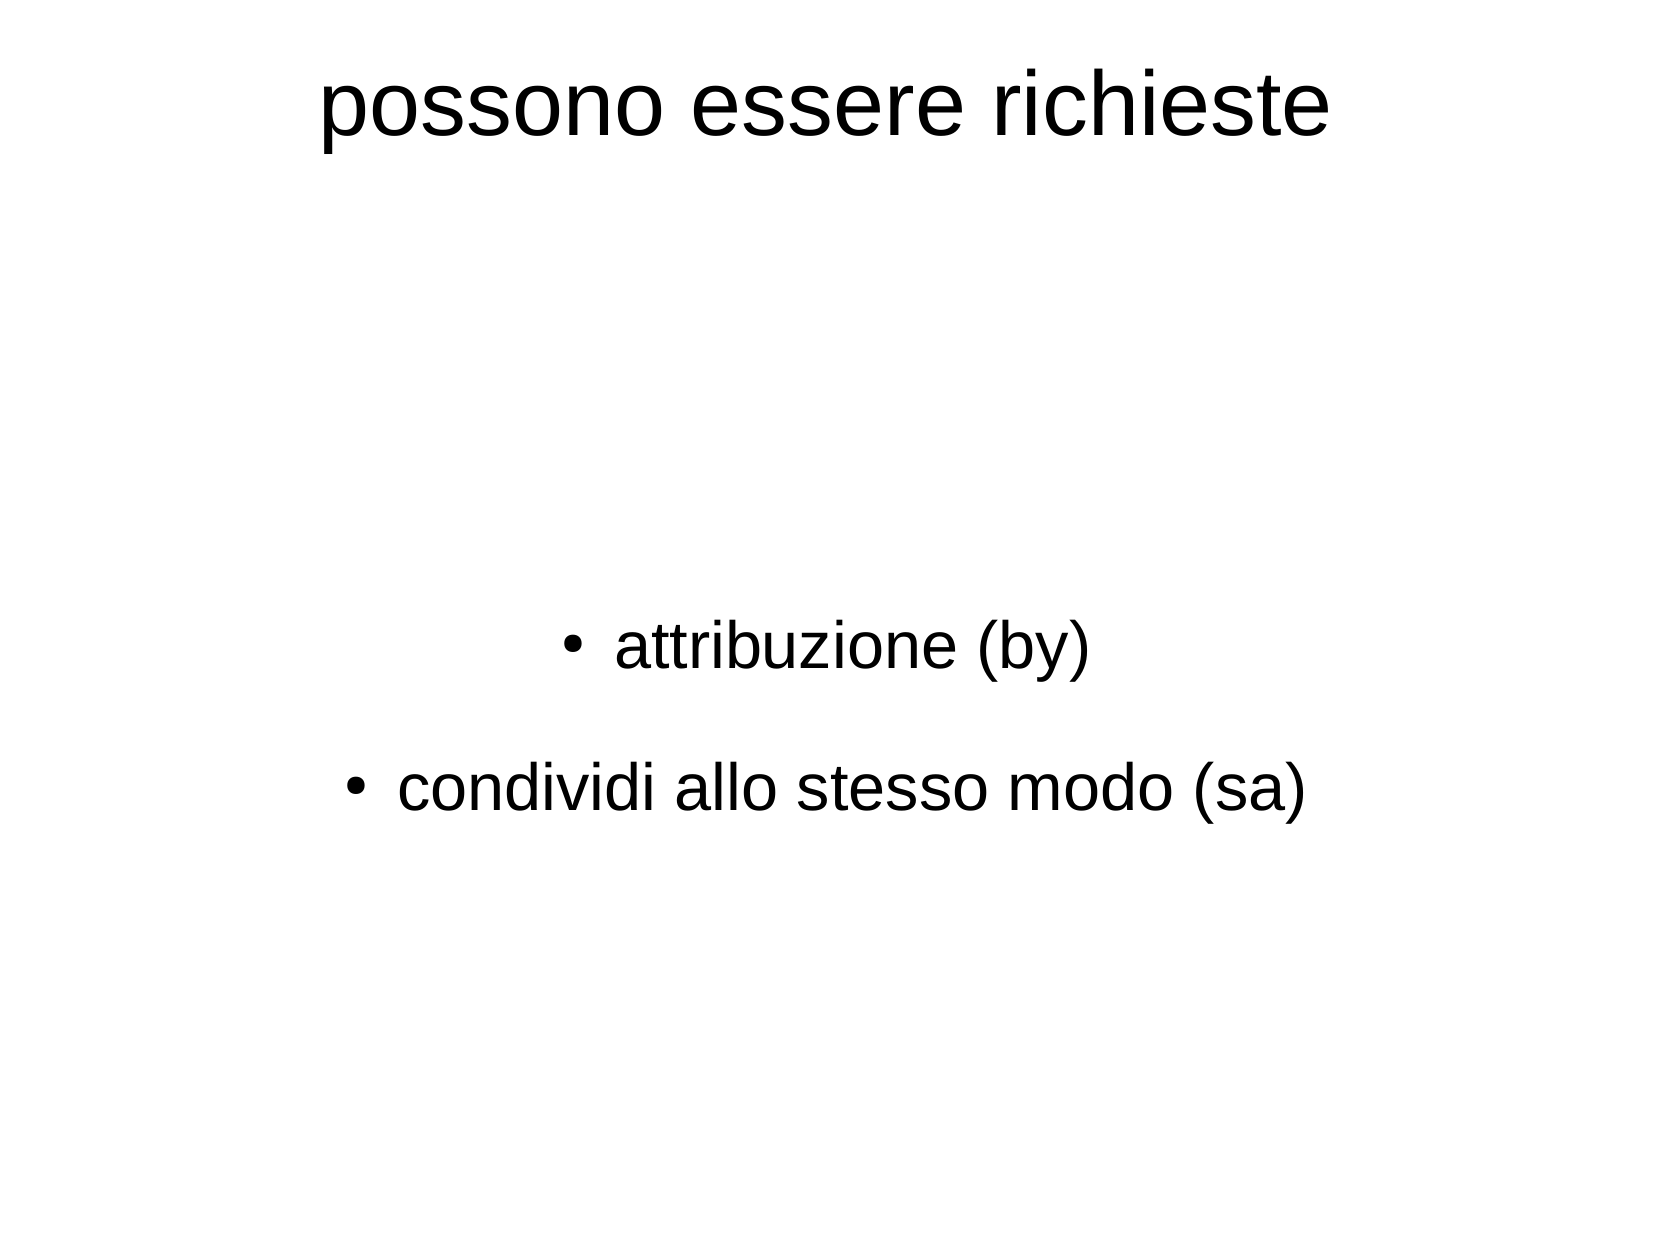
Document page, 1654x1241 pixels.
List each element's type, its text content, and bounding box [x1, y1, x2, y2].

title possono essere richieste [82, 0, 1571, 208]
list attribuzione (by) condividi allo stesso modo (sa) [90, 570, 1546, 976]
